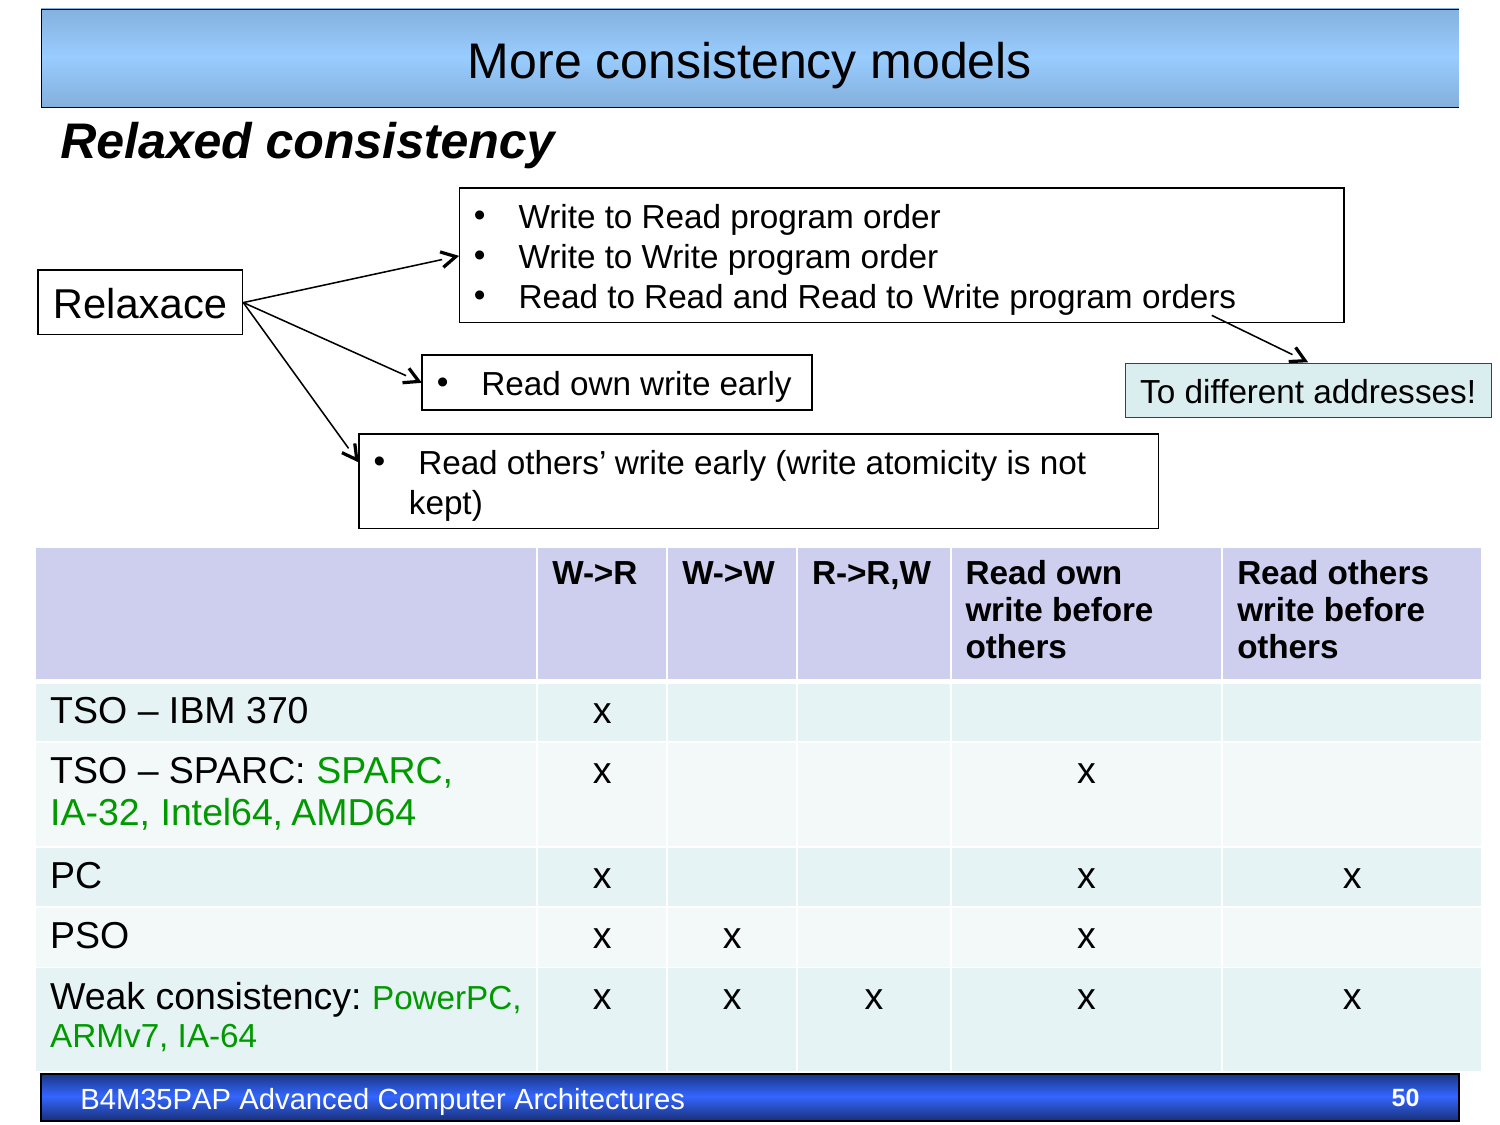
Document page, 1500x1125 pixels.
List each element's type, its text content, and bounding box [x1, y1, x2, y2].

table_cell [668, 743, 796, 846]
table_cell PC [36, 848, 536, 906]
table_cell x [798, 968, 950, 1071]
table_cell x [952, 848, 1221, 906]
table_cell [798, 743, 950, 846]
table_header Read own write before others [952, 548, 1221, 679]
table_cell x [538, 908, 666, 967]
table_cell x [668, 968, 796, 1071]
table_cell [668, 848, 796, 906]
title More consistency models [41, 8, 1459, 108]
table_cell [798, 848, 950, 906]
table_cell x [952, 908, 1221, 967]
table_cell [798, 908, 950, 967]
table_cell x [668, 908, 796, 967]
table_cell PSO [36, 908, 536, 967]
table_cell TSO – SPARC: SPARC, IA-32, Intel64, AMD64 [36, 743, 536, 846]
table_cell [1223, 908, 1481, 967]
table_cell [952, 684, 1221, 741]
table_cell x [538, 684, 666, 741]
table_header W->W [668, 548, 796, 679]
table_cell x [1223, 848, 1481, 906]
table_cell x [538, 848, 666, 906]
table_header W->R [538, 548, 666, 679]
table_cell x [538, 743, 666, 846]
table_cell [1223, 684, 1481, 741]
table_cell [798, 684, 950, 741]
table_cell x [538, 968, 666, 1071]
table_cell Weak consistency: PowerPC, ARMv7, IA-64 [36, 968, 536, 1071]
table_cell [668, 684, 796, 741]
table_header R->R,W [798, 548, 950, 679]
text_box Read others’ write early (write atomicity is not kept) [358, 480, 1159, 529]
table_header Read others write before others [1223, 548, 1481, 679]
table_cell x [1223, 968, 1481, 1071]
table_cell x [952, 743, 1221, 846]
table_cell TSO – IBM 370 [36, 684, 536, 741]
table_cell x [952, 968, 1221, 1071]
table_header [36, 548, 536, 679]
table_cell [1223, 743, 1481, 846]
list Relaxed consistency [3, 101, 1500, 480]
